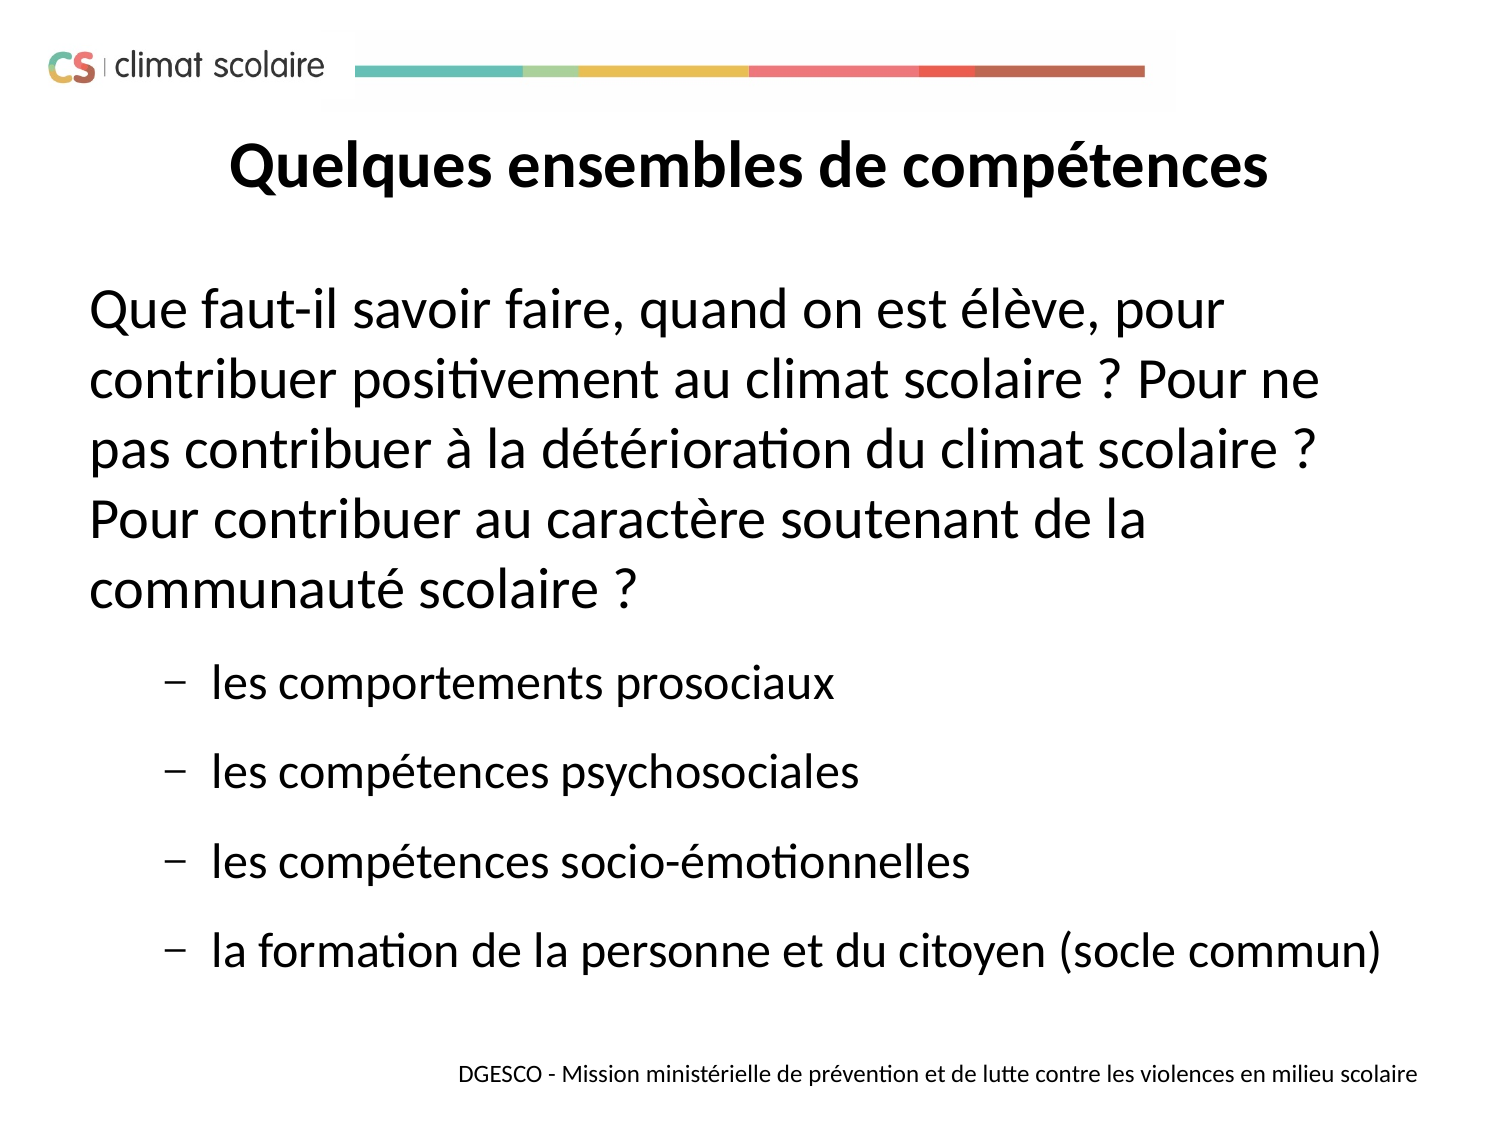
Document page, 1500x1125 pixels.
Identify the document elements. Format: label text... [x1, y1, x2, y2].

picture [26, 30, 1176, 112]
title Quelques ensembles de compétences [75, 113, 1425, 233]
list Que faut-il savoir faire, quand on est élève, pour contribuer positivement au climat scolaire ? Pour ne pas contribuer à la détérioration du climat scolaire ? Pour contribuer au caractère soutenant de la communauté scolaire ? les comportements prosociaux les compétences psychosociales les compétences socio-émotionnelles la formation de la personne et du citoyen (socle commun) [75, 262, 1425, 1005]
